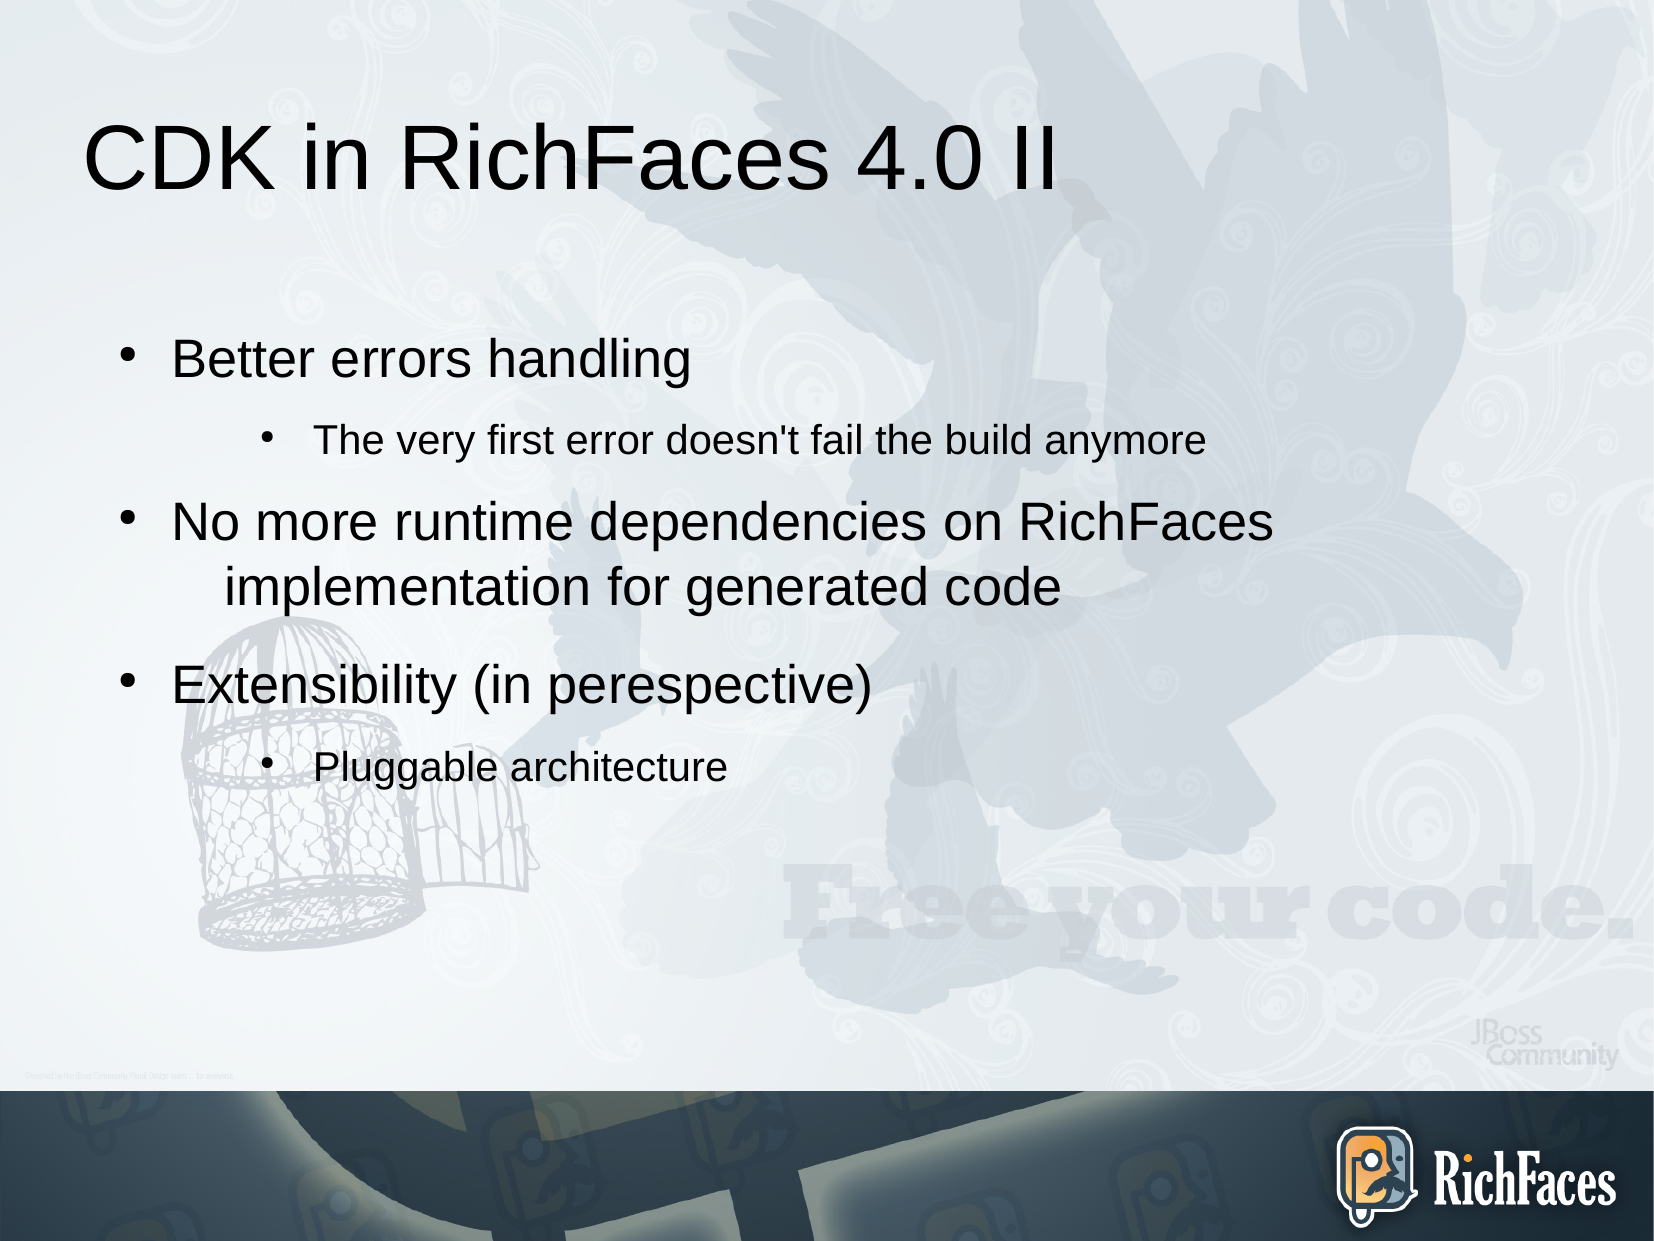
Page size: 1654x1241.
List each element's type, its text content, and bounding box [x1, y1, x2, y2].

list Better errors handling The very first error doesn't fail the build anymore No more runtime dependencies on RichFaces implementation for generated code Extensibility (in perespective) Pluggable architecture [82, 290, 1571, 1094]
title CDK in RichFaces 4.0 II [82, 56, 1571, 250]
